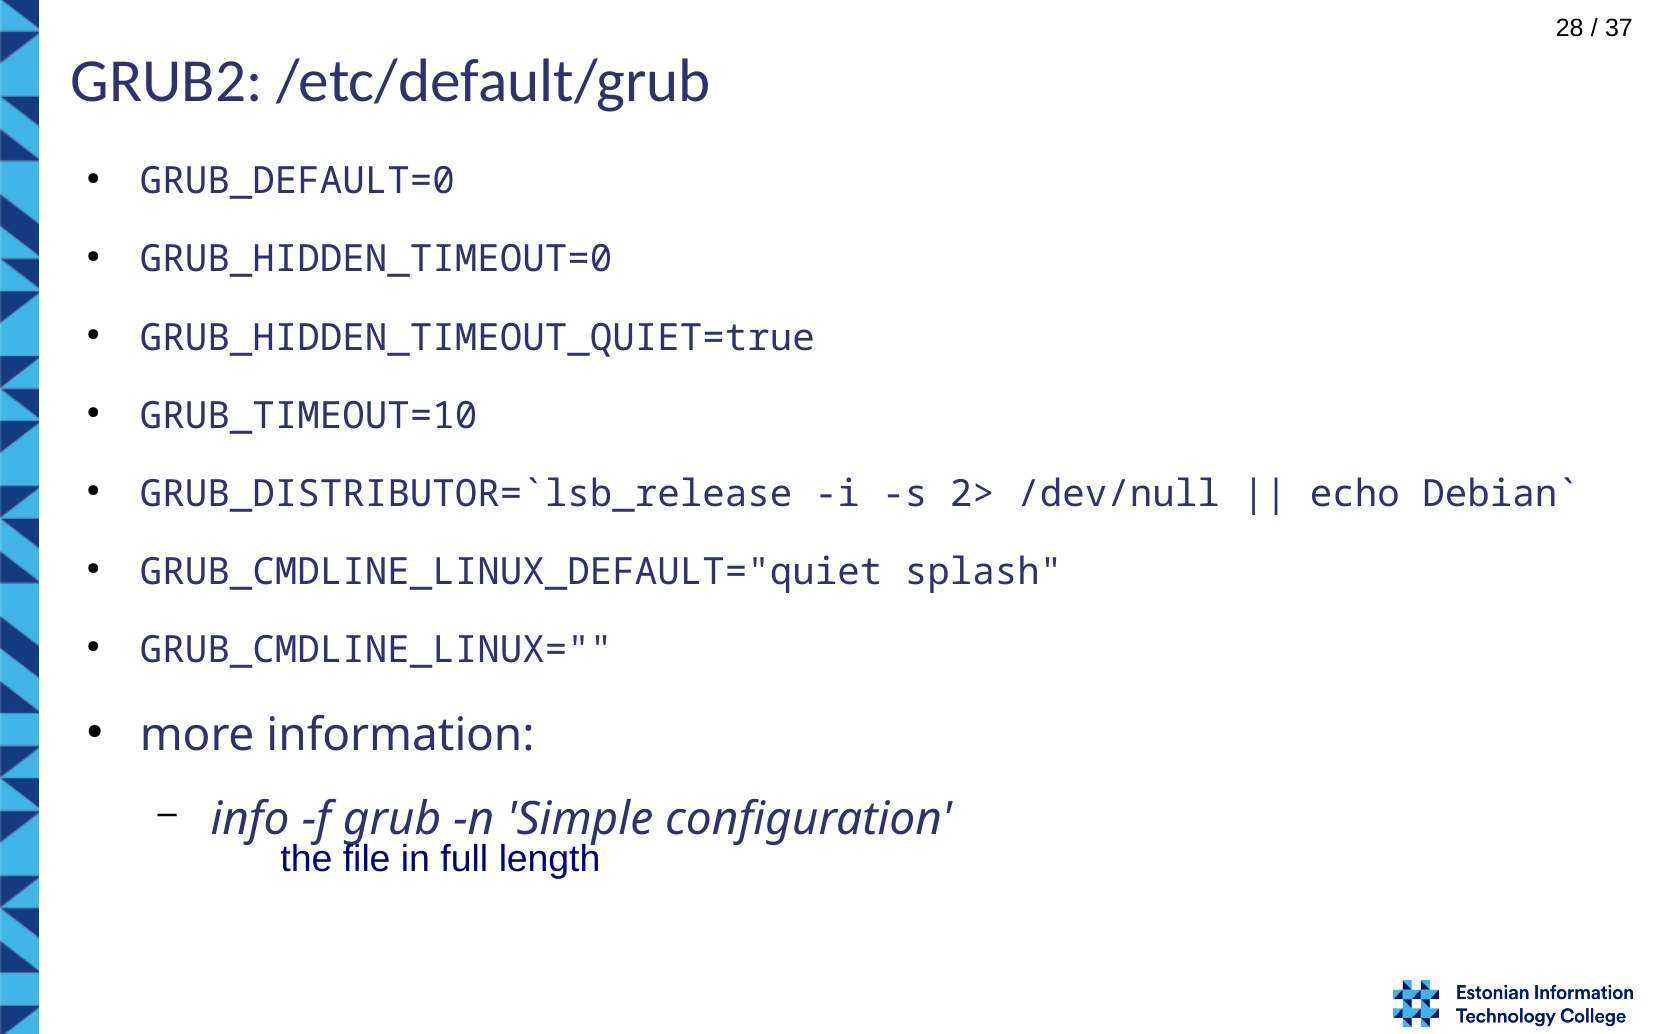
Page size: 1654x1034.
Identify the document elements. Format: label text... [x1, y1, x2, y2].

text_box the file in full length [265, 830, 626, 901]
picture [1393, 980, 1633, 1027]
list GRUB_DEFAULT=0 GRUB_HIDDEN_TIMEOUT=0 GRUB_HIDDEN_TIMEOUT_QUIET=true GRUB_TIMEOUT=10 GRUB_DISTRIBUTOR=`lsb_release -i -s 2> /dev/null || echo Debian` GRUB_CMDLINE_LINUX_DEFAULT="quiet splash" GRUB_CMDLINE_LINUX="" more information: info -f grub -n 'Simple configuration' [68, 153, 1630, 886]
title GRUB2: /etc/default/grub [70, 41, 1630, 130]
